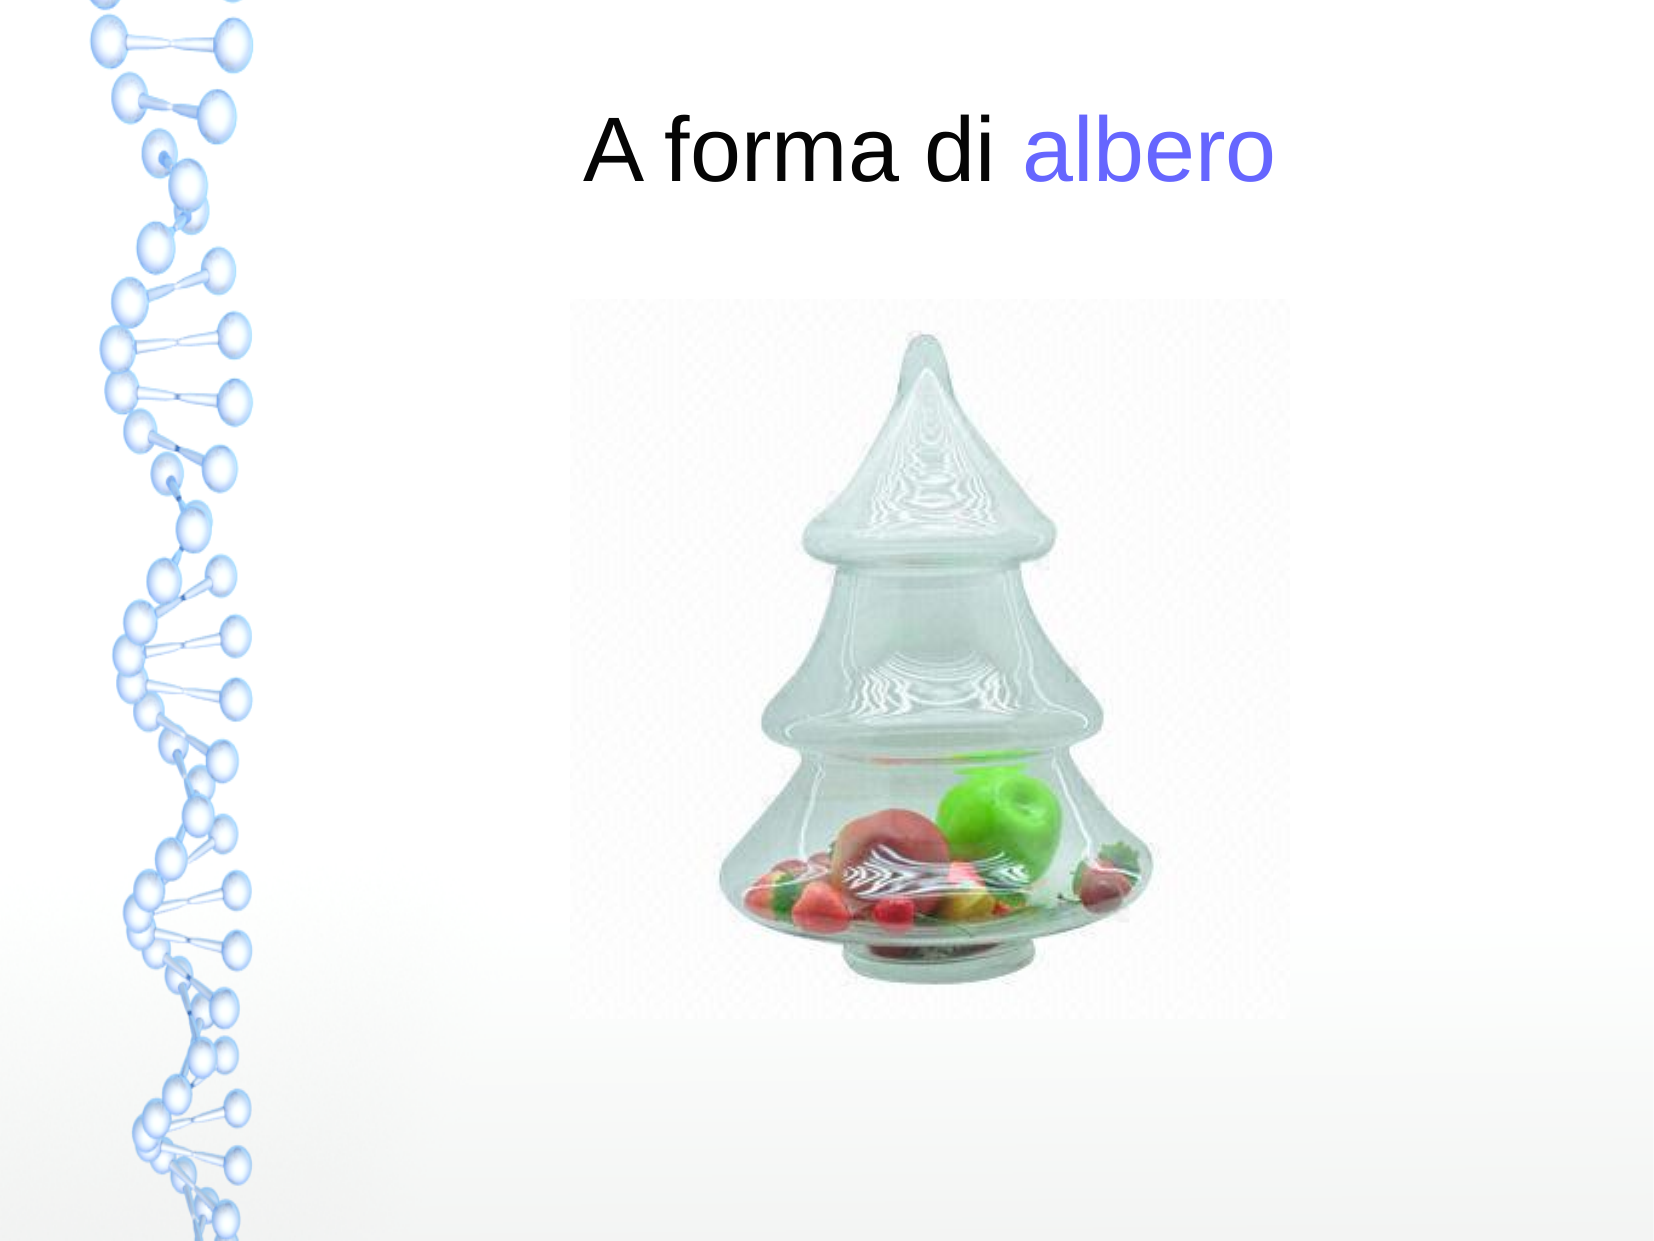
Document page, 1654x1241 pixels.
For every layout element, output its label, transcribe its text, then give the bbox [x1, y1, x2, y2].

picture [0, 0, 1654, 1241]
title A forma di albero [265, 47, 1595, 252]
